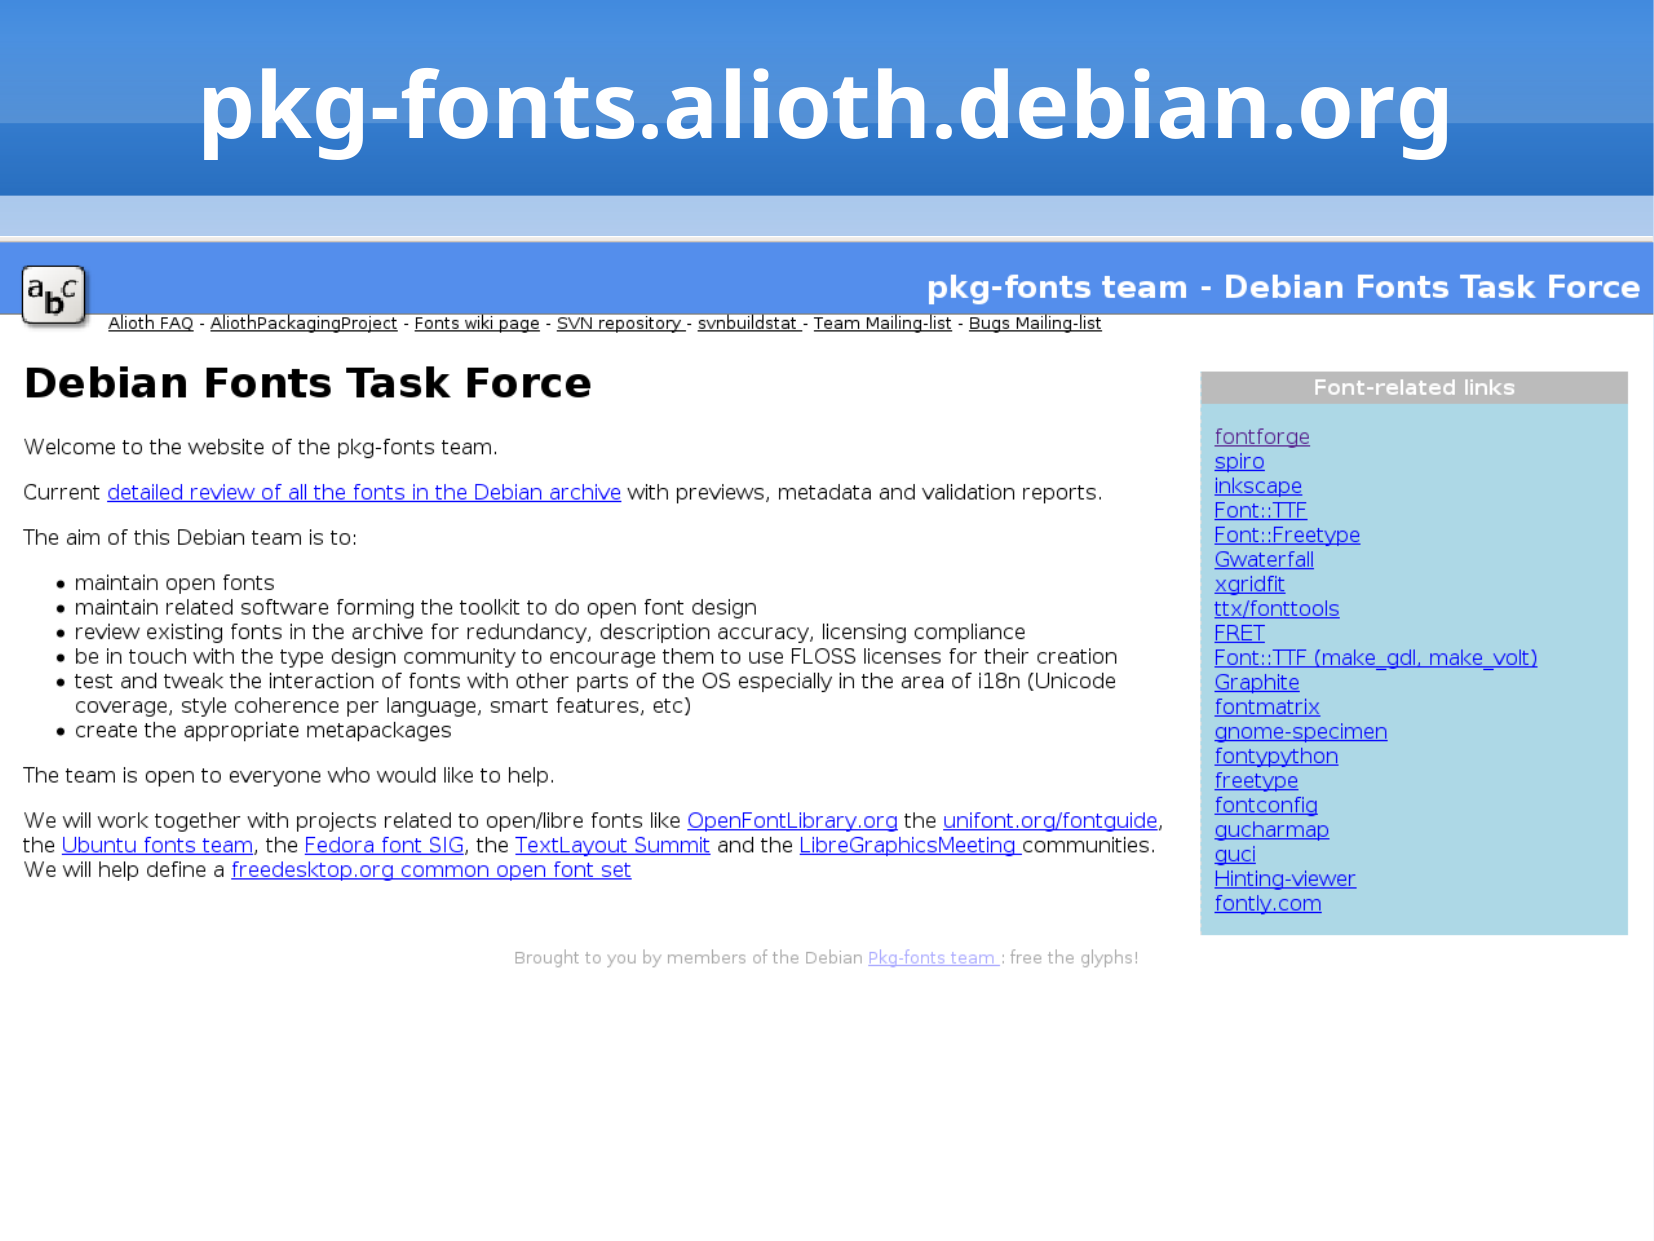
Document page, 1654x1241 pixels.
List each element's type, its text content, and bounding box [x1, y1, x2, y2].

title pkg-fonts.alioth.debian.org [59, 29, 1595, 178]
picture [0, 0, 1654, 1241]
